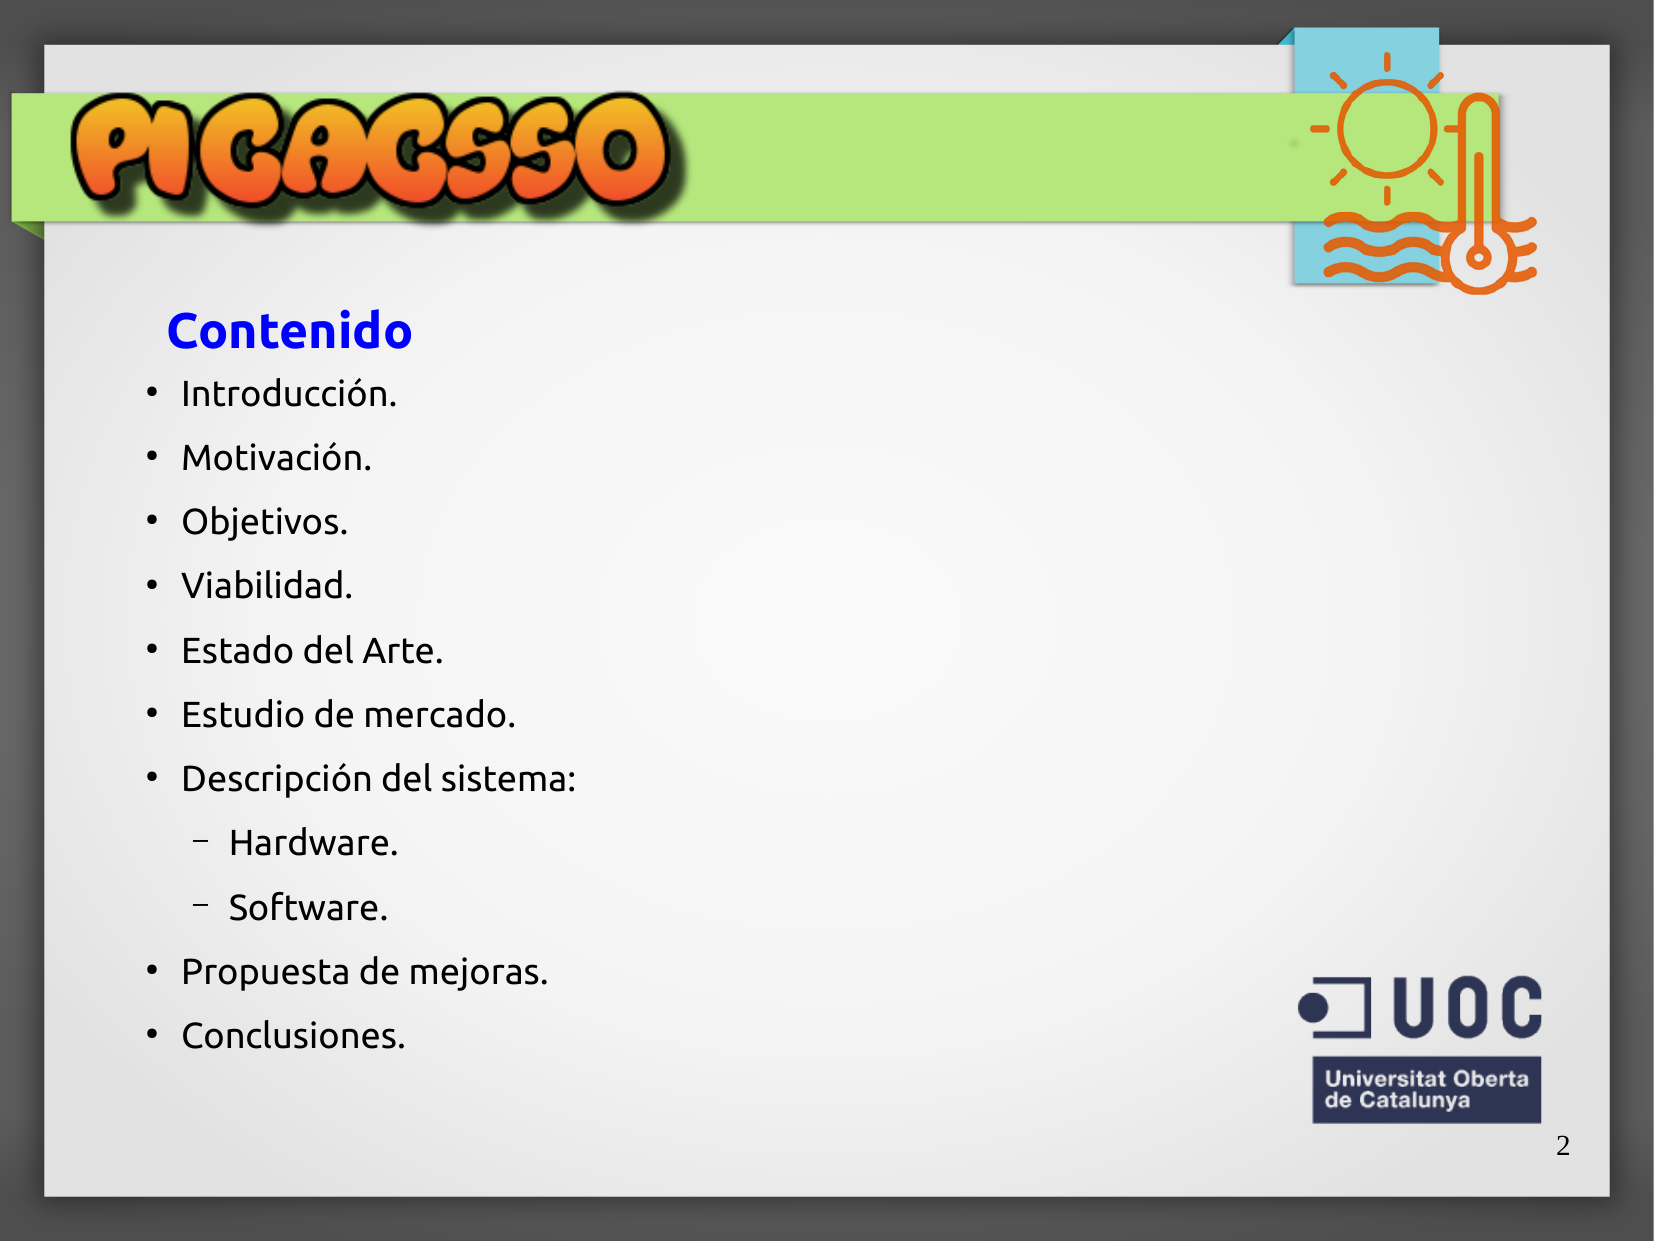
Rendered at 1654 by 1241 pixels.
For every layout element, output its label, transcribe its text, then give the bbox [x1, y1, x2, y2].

text_box Contenido [151, 295, 1501, 366]
list Introducción. Motivación. Objetivos. Viabilidad. Estado del Arte. Estudio de mercado. Descripción del sistema: Hardware. Software. Propuesta de mejoras. Conclusiones. [133, 372, 1299, 1058]
picture [0, 0, 1654, 1241]
